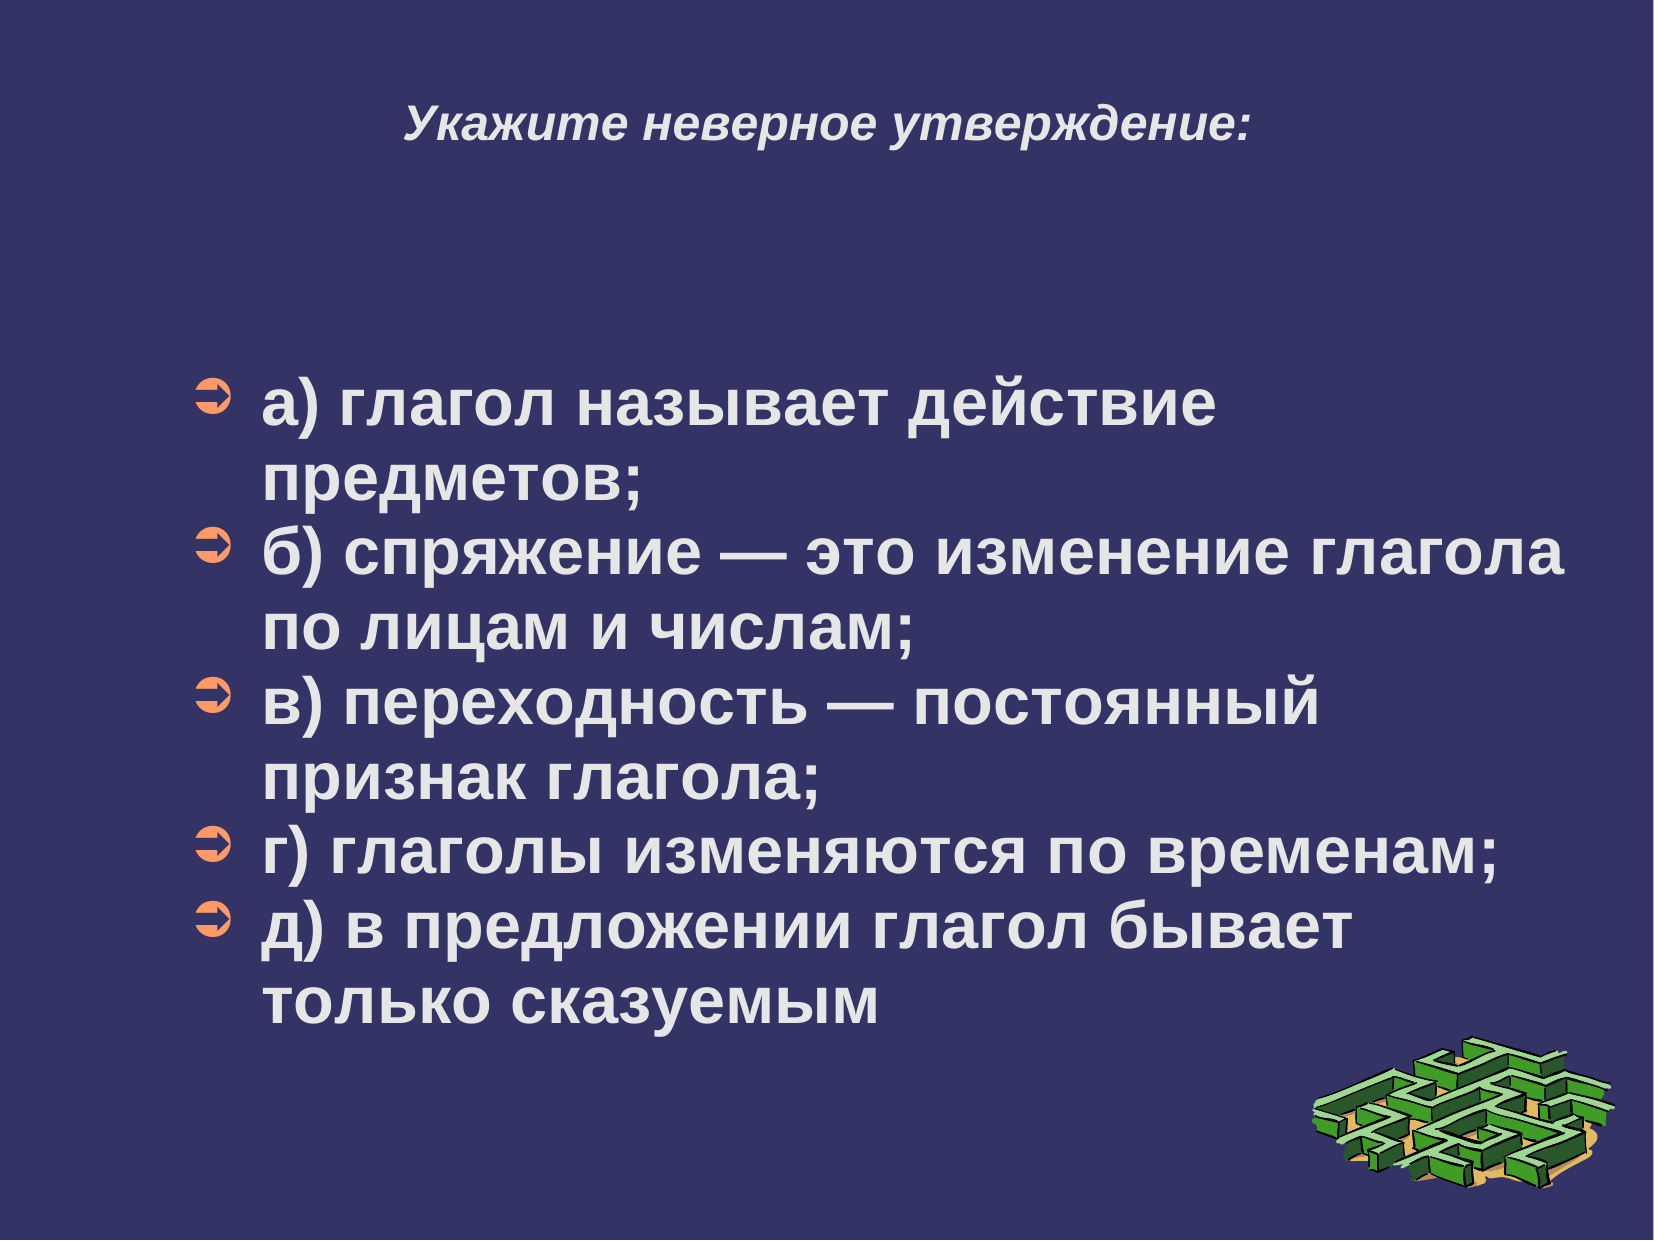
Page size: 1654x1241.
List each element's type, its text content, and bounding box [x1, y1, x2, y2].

list а) глагол называет действие предметов; б) спряжение — это изменение глагола по лицам и числам; в) переходность — постоянный признак глагола; г) глаголы изменяются по временам; д) в предложении глагол бывает только сказуемым [178, 364, 1570, 1147]
title Укажите неверное утверждение: [121, 19, 1534, 227]
